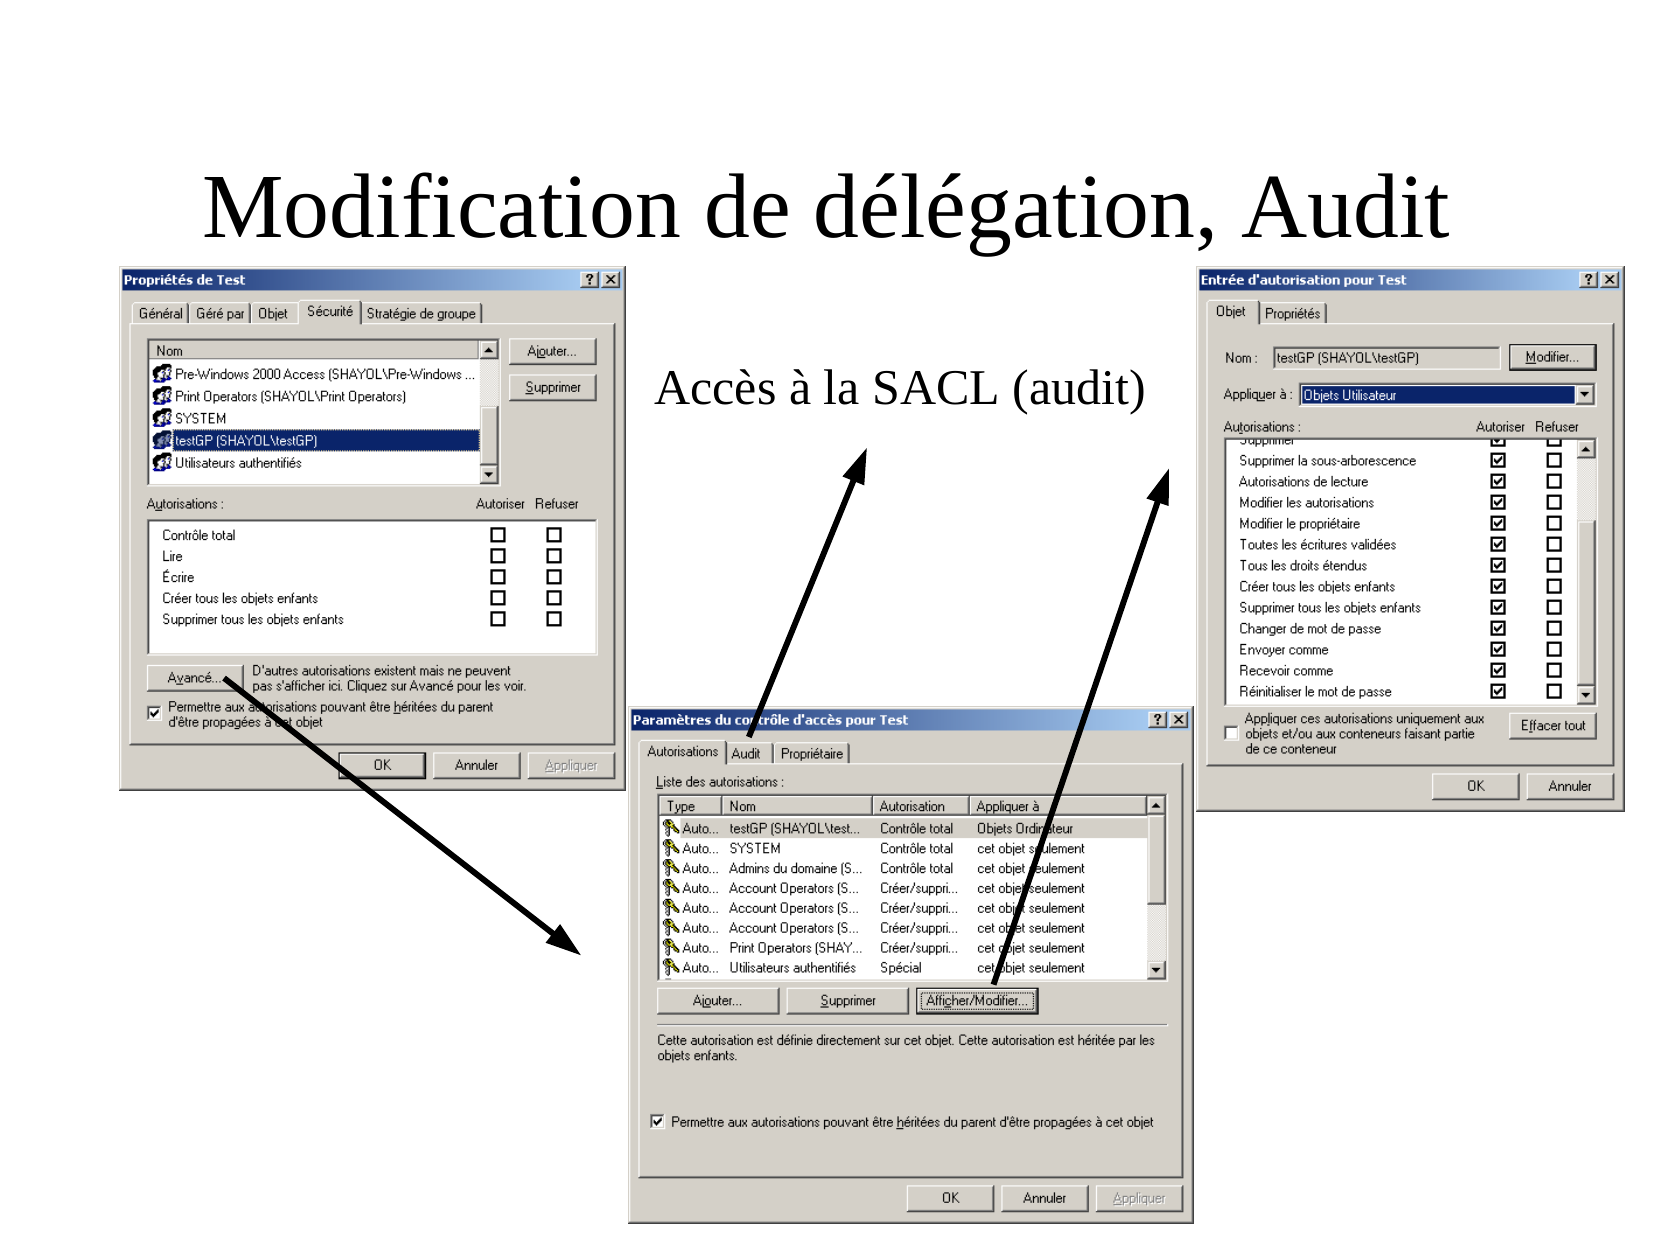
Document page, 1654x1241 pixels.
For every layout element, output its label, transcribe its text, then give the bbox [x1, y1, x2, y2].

picture [628, 706, 1194, 1224]
picture [119, 266, 626, 791]
text_box Accès à la SACL (audit) [654, 359, 1147, 417]
title Modification de délégation, Audit [121, 102, 1534, 311]
picture [1196, 266, 1625, 812]
